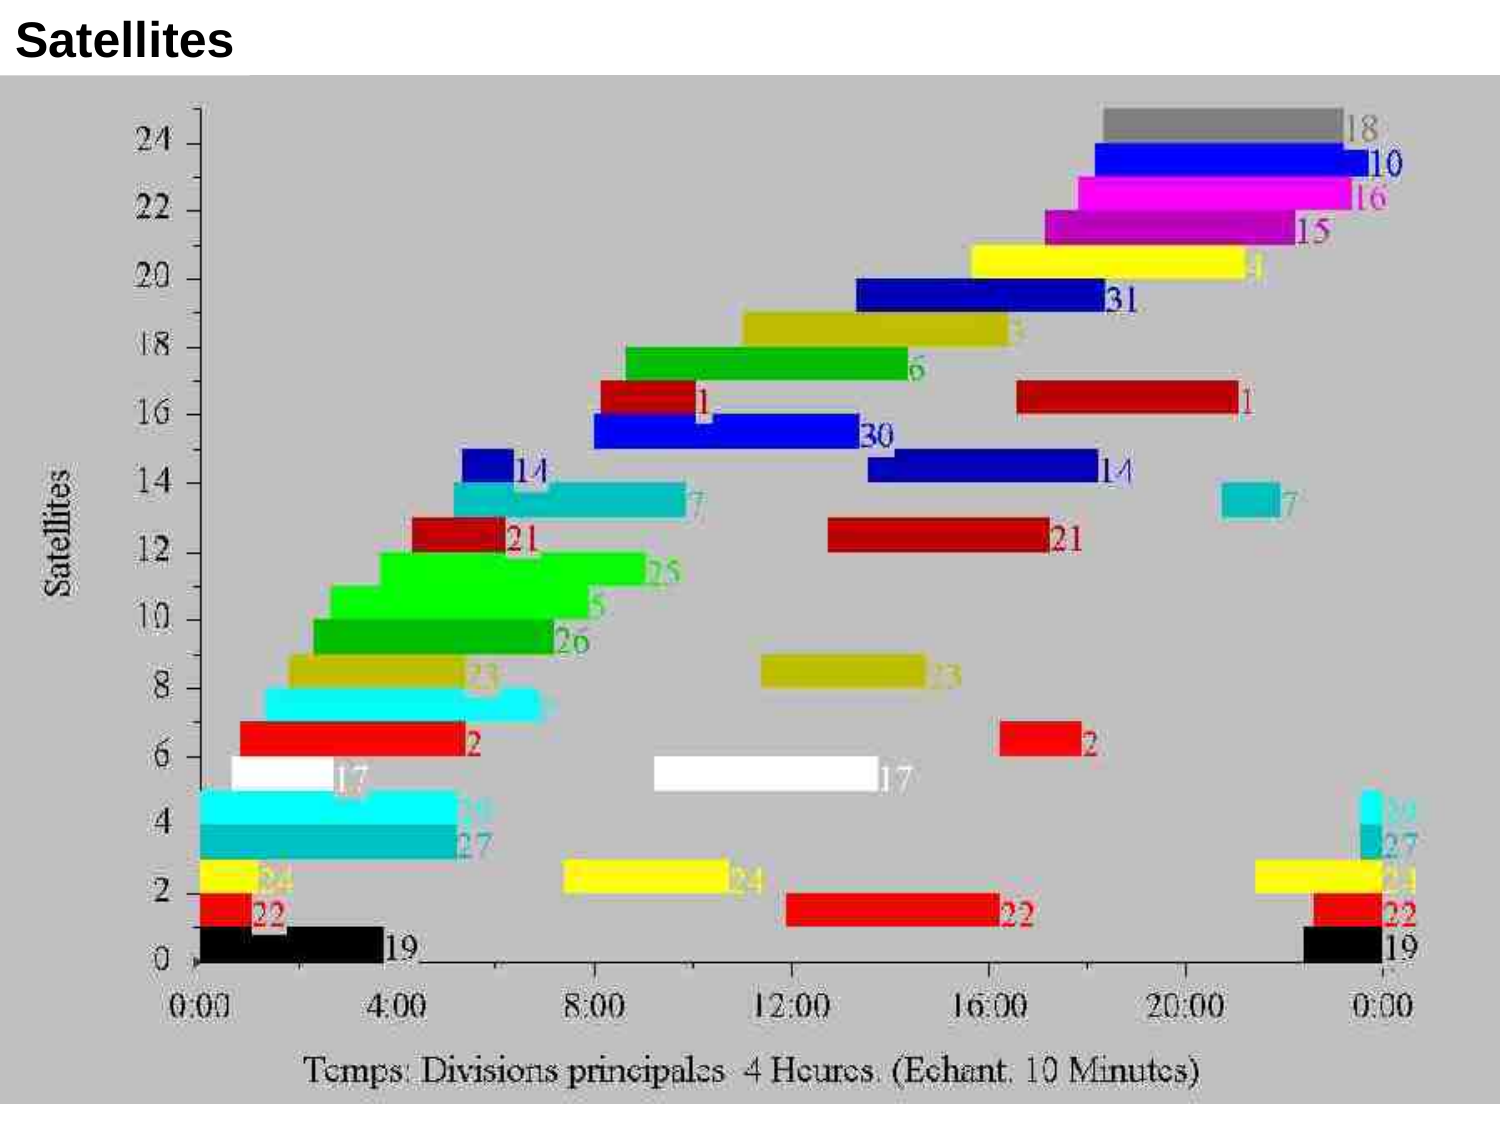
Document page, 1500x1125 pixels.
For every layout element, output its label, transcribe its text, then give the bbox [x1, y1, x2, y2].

text_box Satellites [0, 0, 250, 76]
picture [0, 75, 1500, 1104]
